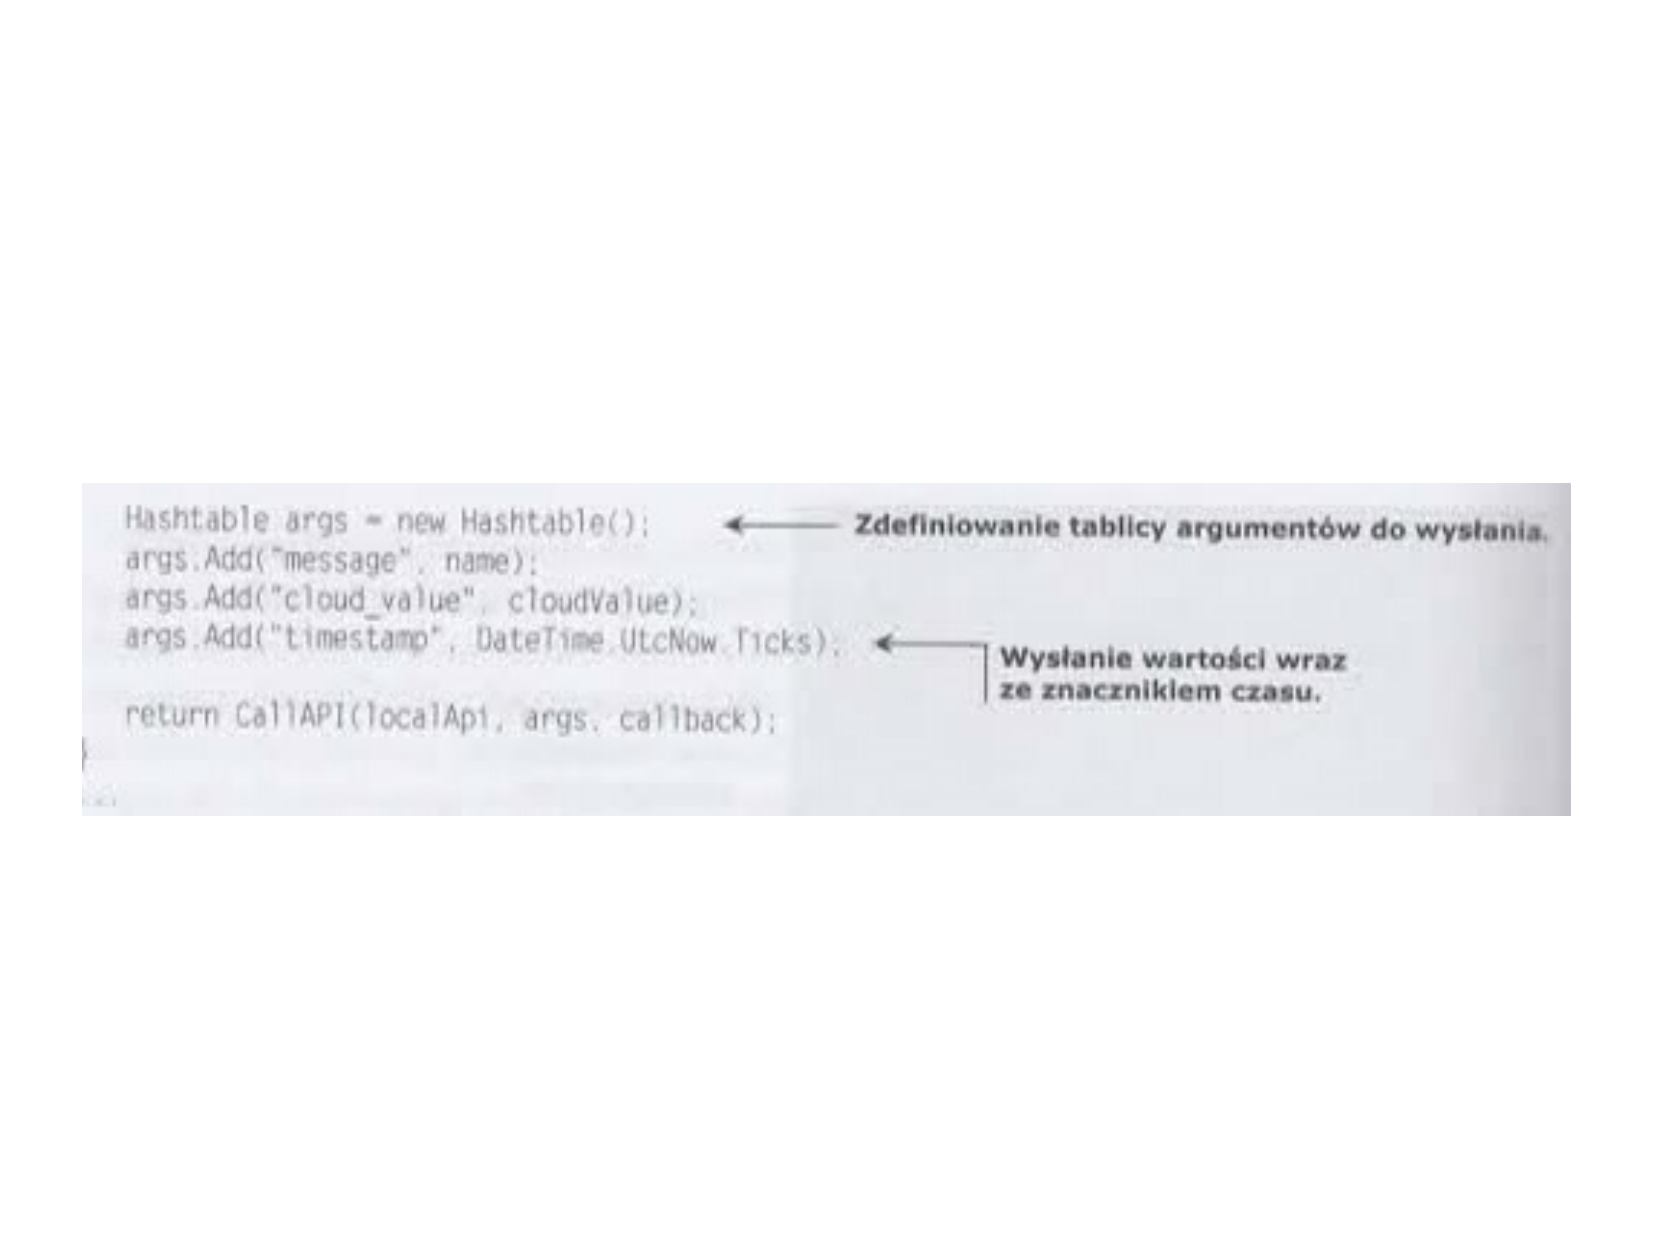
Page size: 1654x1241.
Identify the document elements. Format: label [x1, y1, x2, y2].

picture [82, 483, 1571, 816]
